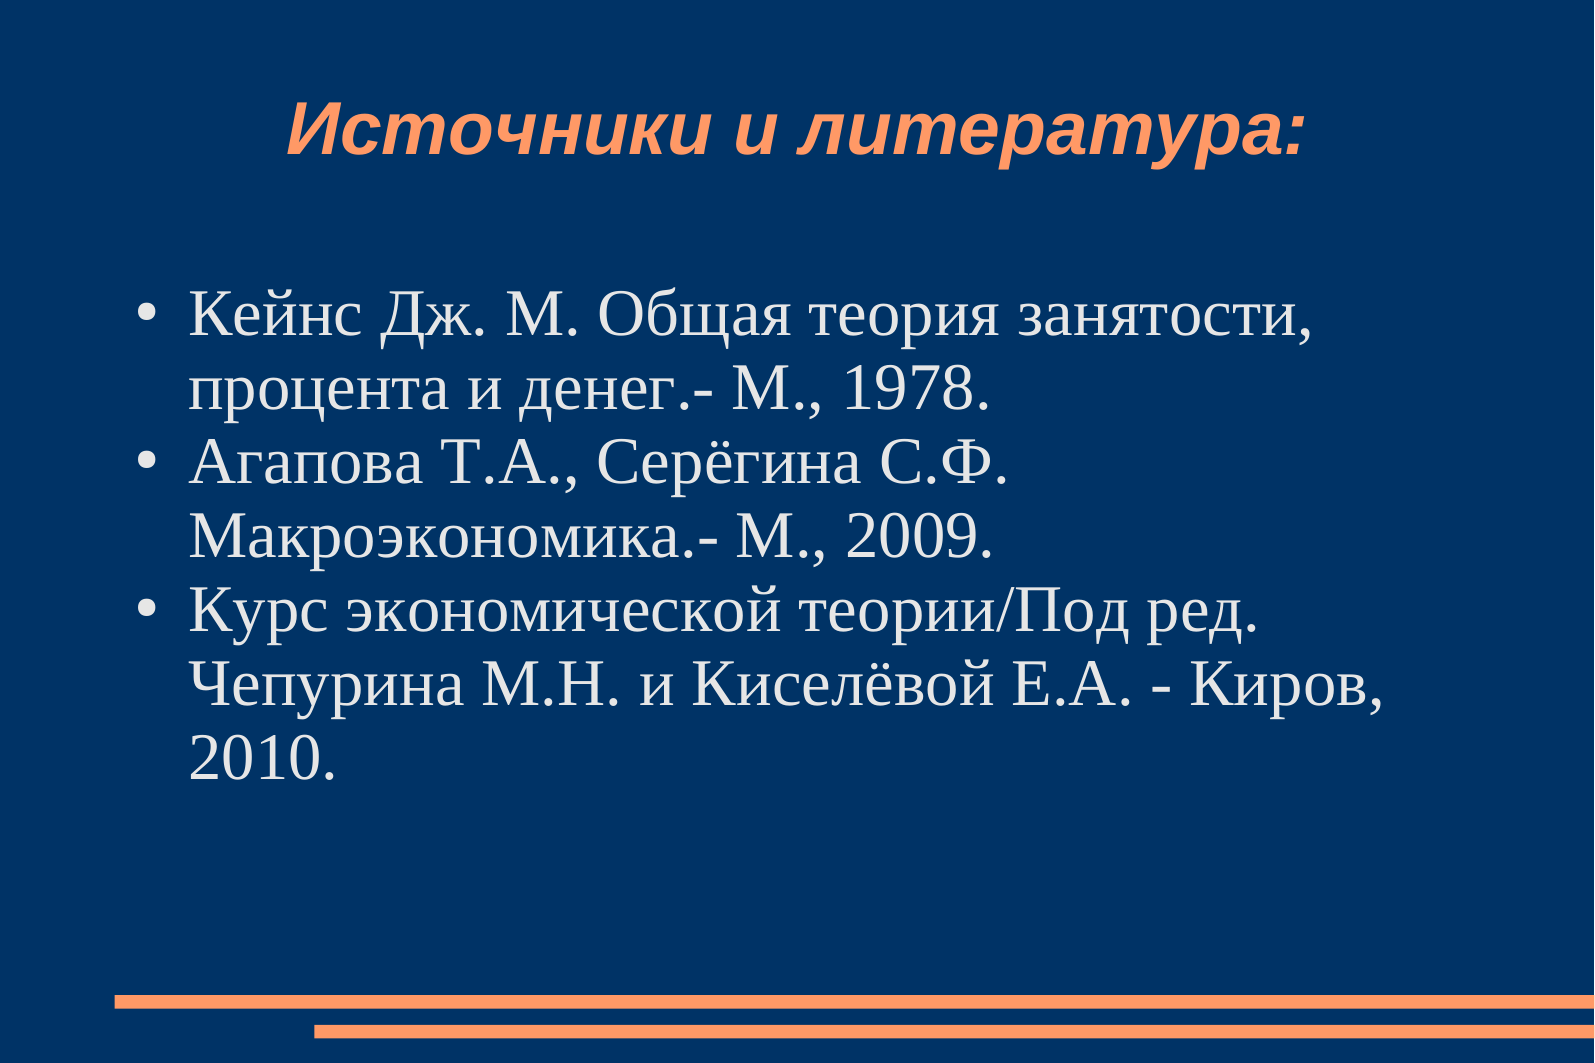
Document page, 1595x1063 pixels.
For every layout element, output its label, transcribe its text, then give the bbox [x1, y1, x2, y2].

list Кейнс Дж. М. Общая теория занятости, процента и денег.- М., 1978. Агапова Т.А., Серёгина С.Ф. Макроэкономика.- М., 2009. Курс экономической теории/Под ред. Чепурина М.Н. и Киселёвой Е.А. - Киров, 2010. [117, 276, 1505, 956]
title Источники и литература: [117, 39, 1479, 218]
